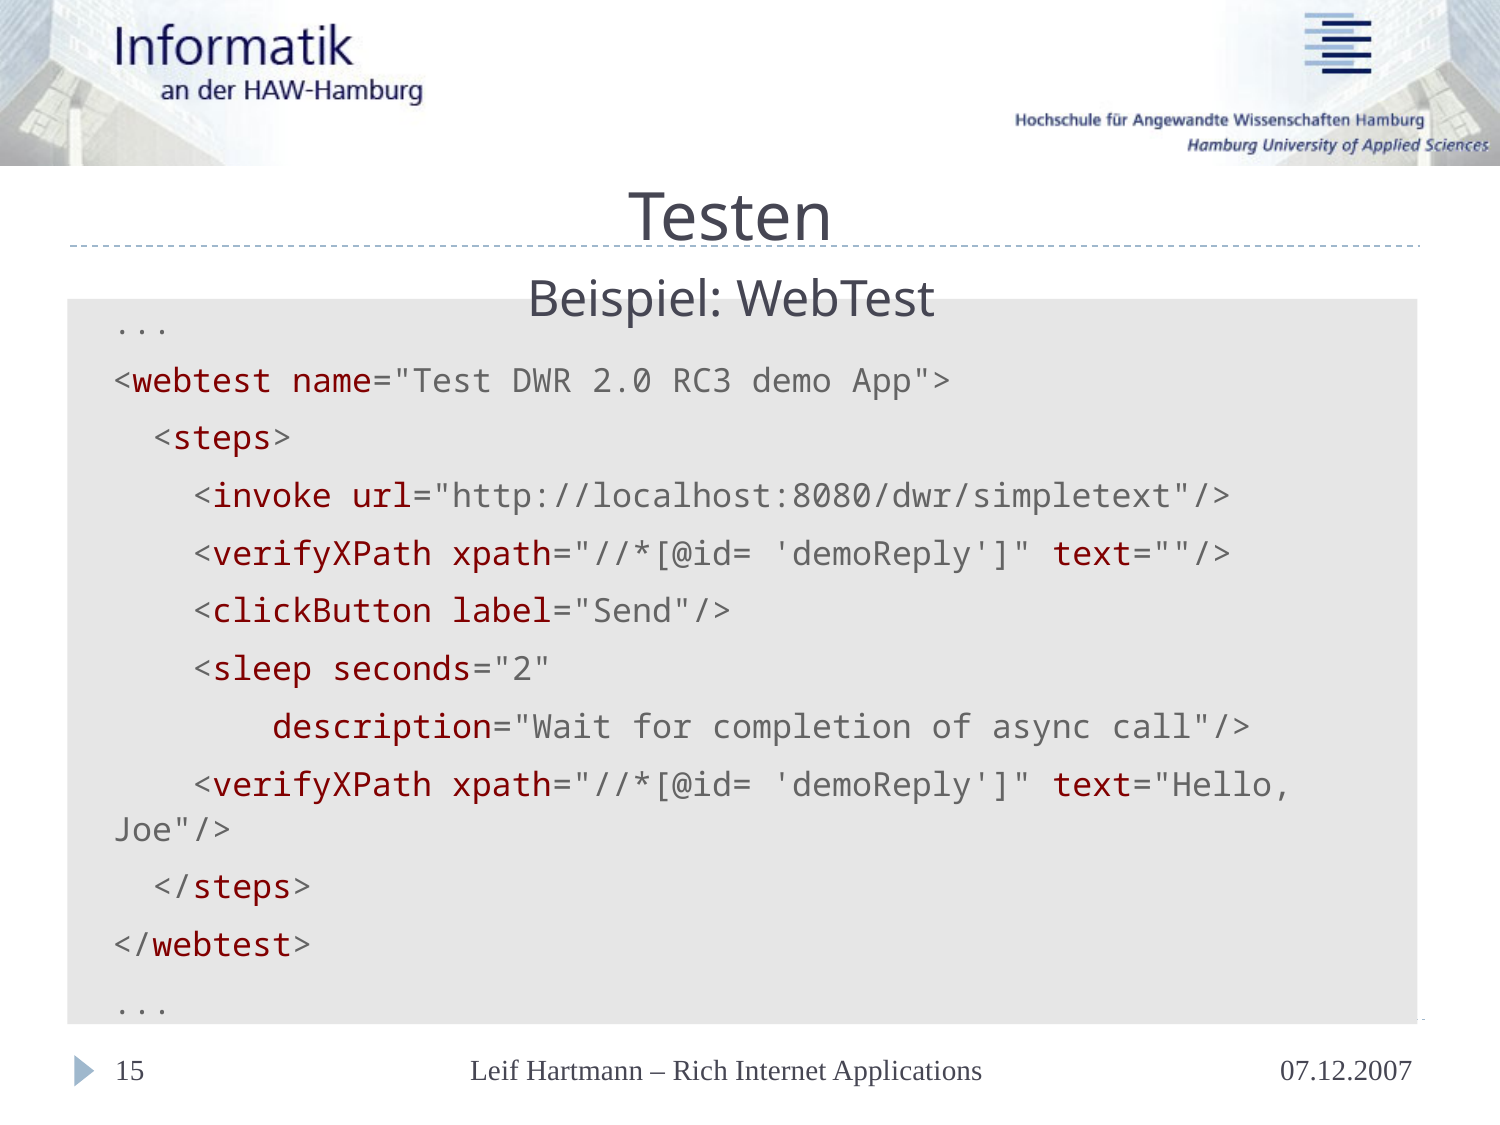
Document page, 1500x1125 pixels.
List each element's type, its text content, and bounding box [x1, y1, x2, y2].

picture [0, 0, 1500, 166]
title Testen [56, 164, 1407, 254]
title Beispiel: WebTest [56, 254, 1407, 342]
subtitle ... <webtest name="Test DWR 2.0 RC3 demo App"> <steps> <invoke url="http://localhost:8080/dwr/simpletext"/> <verifyXPath xpath="//*[@id= 'demoReply']" text=""/> <clickButton label="Send"/> <sleep seconds="2" description="Wait for completion of async call"/> <verifyXPath xpath="//*[@id= 'demoReply']" text="Hello, Joe"/> </steps> </webtest> ... [67, 376, 1418, 947]
